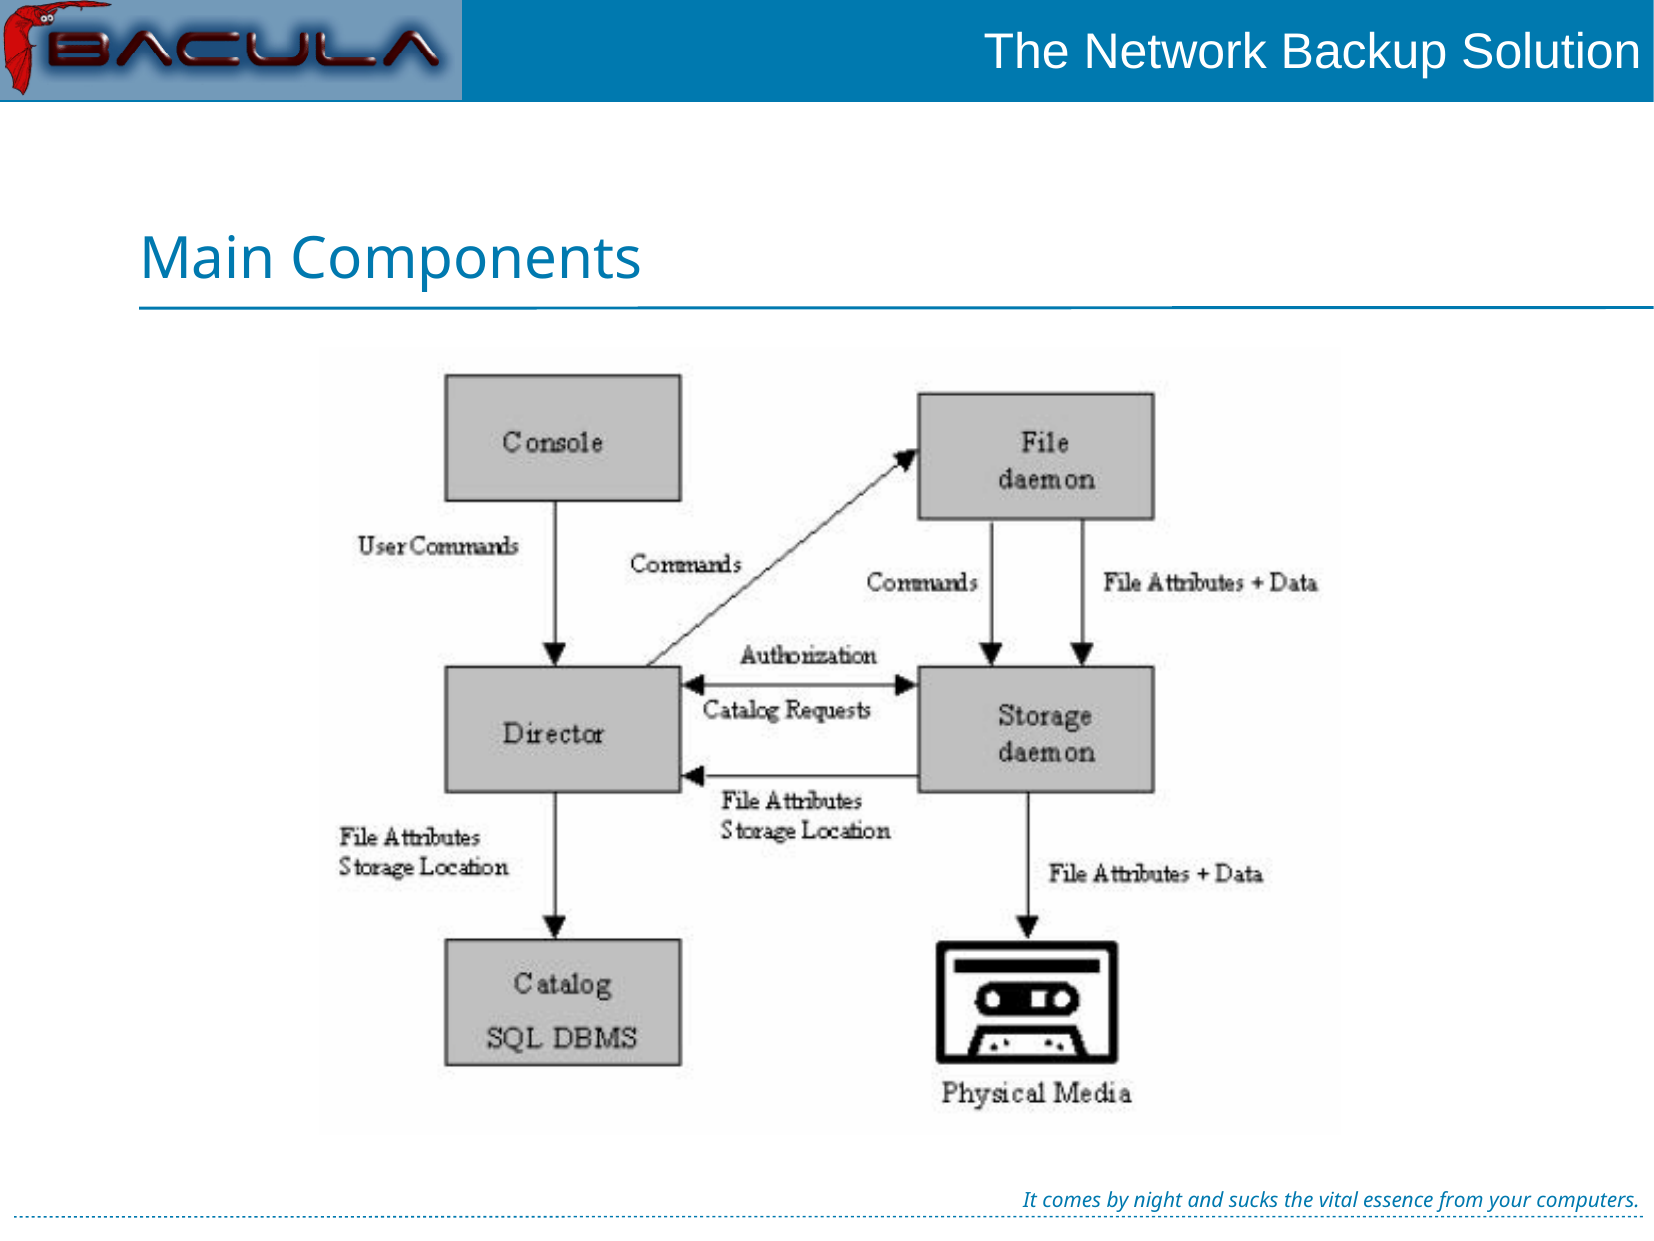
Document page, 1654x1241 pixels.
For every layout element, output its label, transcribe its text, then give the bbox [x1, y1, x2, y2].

picture [0, 0, 461, 99]
picture [319, 347, 1341, 1135]
title Main Components [139, 120, 1498, 296]
